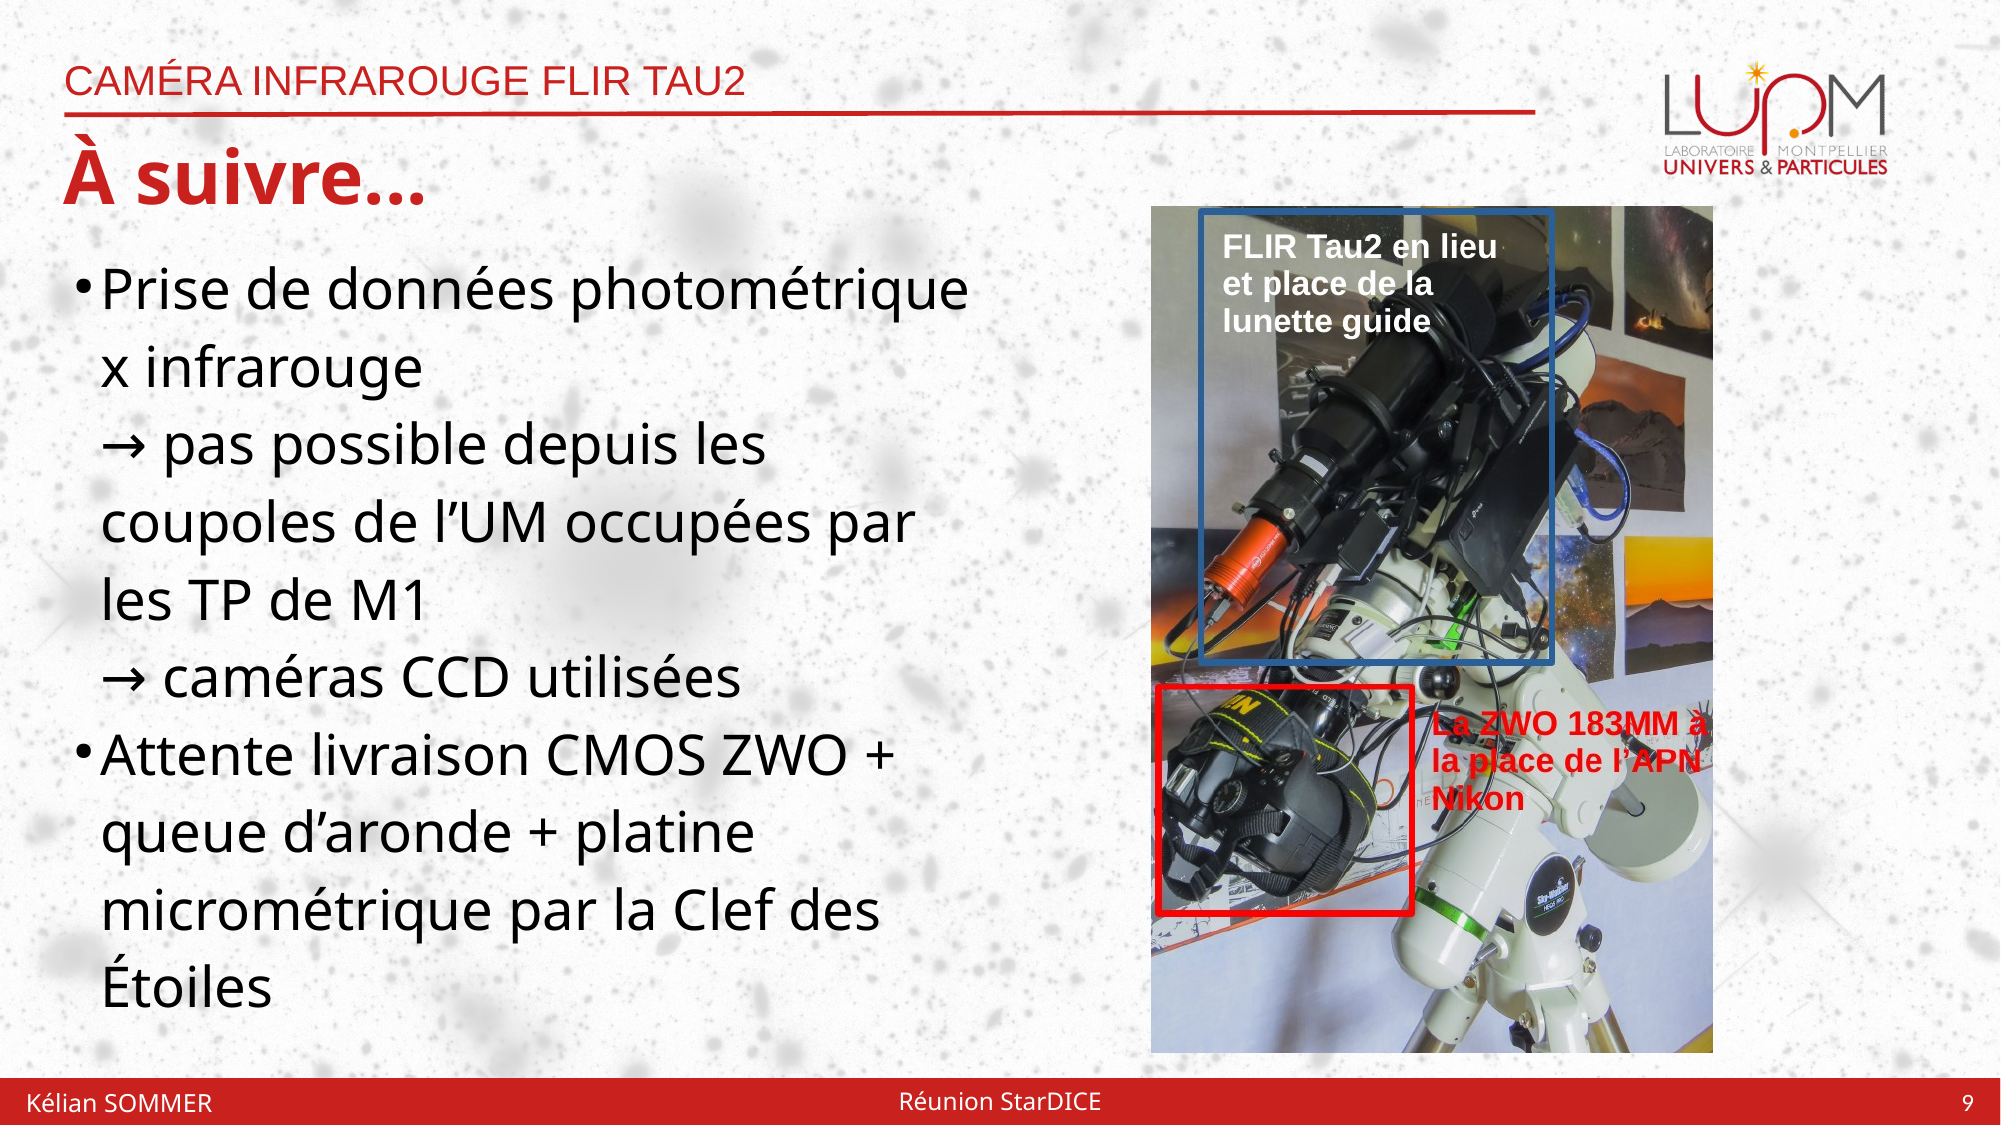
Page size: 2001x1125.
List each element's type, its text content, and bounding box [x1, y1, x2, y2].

text_box [1990, 1078, 2001, 1125]
text_box Réunion StarDICE [819, 1082, 1181, 1124]
text_box [0, 1078, 1742, 1125]
text_box Kélian SOMMER [10, 1083, 638, 1125]
slide_number <numéro> [1742, 1071, 1990, 1125]
picture [1660, 53, 1890, 181]
text_box Prise de données photométrique x infrarouge → pas possible depuis les coupoles de l’UM occupées par les TP de M1 → caméras CCD utilisées Attente livraison CMOS ZWO + queue d’aronde + platine micrométrique par la Clef des Étoiles [59, 236, 1004, 1034]
text_box CAMÉRA INFRAROUGE FLIR TAU2 [49, 46, 1542, 112]
title À suivre... [48, 71, 1775, 290]
picture [1151, 206, 1713, 1053]
